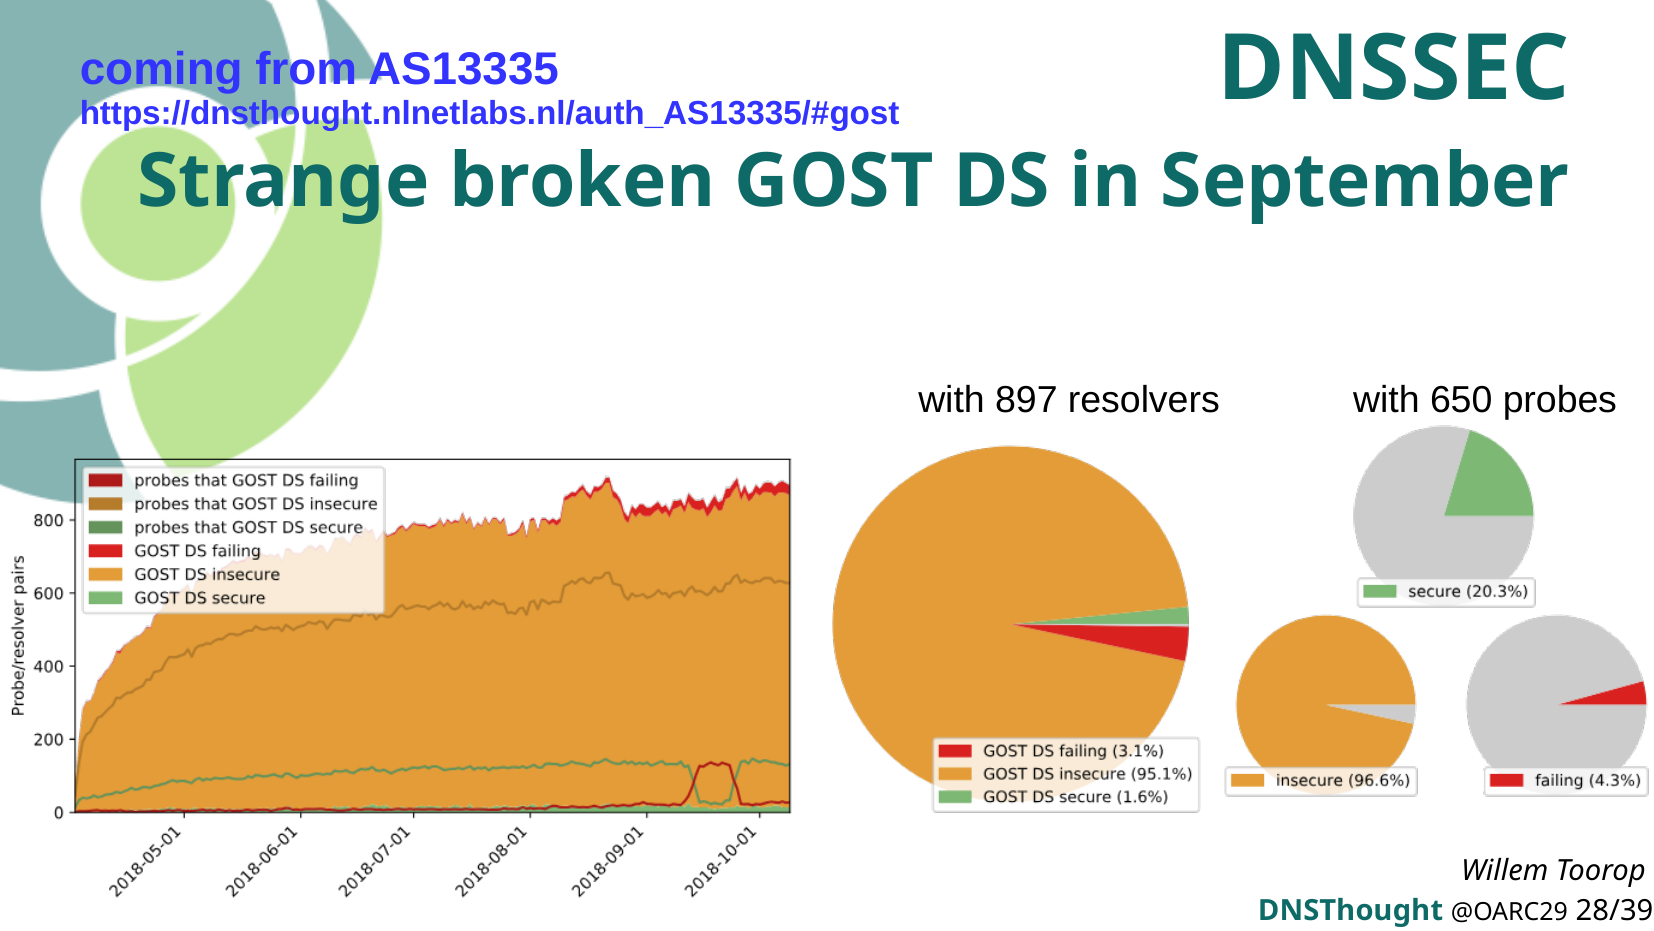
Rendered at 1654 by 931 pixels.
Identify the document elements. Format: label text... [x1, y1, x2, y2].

text_box coming from AS13335 https://dnsthought.nlnetlabs.nl/auth_AS13335/#gost [64, 35, 1176, 125]
text_box with 650 probes [1338, 371, 1654, 466]
title DNSSEC Strange broken GOST DS in September [35, 0, 1571, 255]
picture [0, 0, 1654, 912]
text_box with 897 resolvers [903, 370, 1365, 465]
